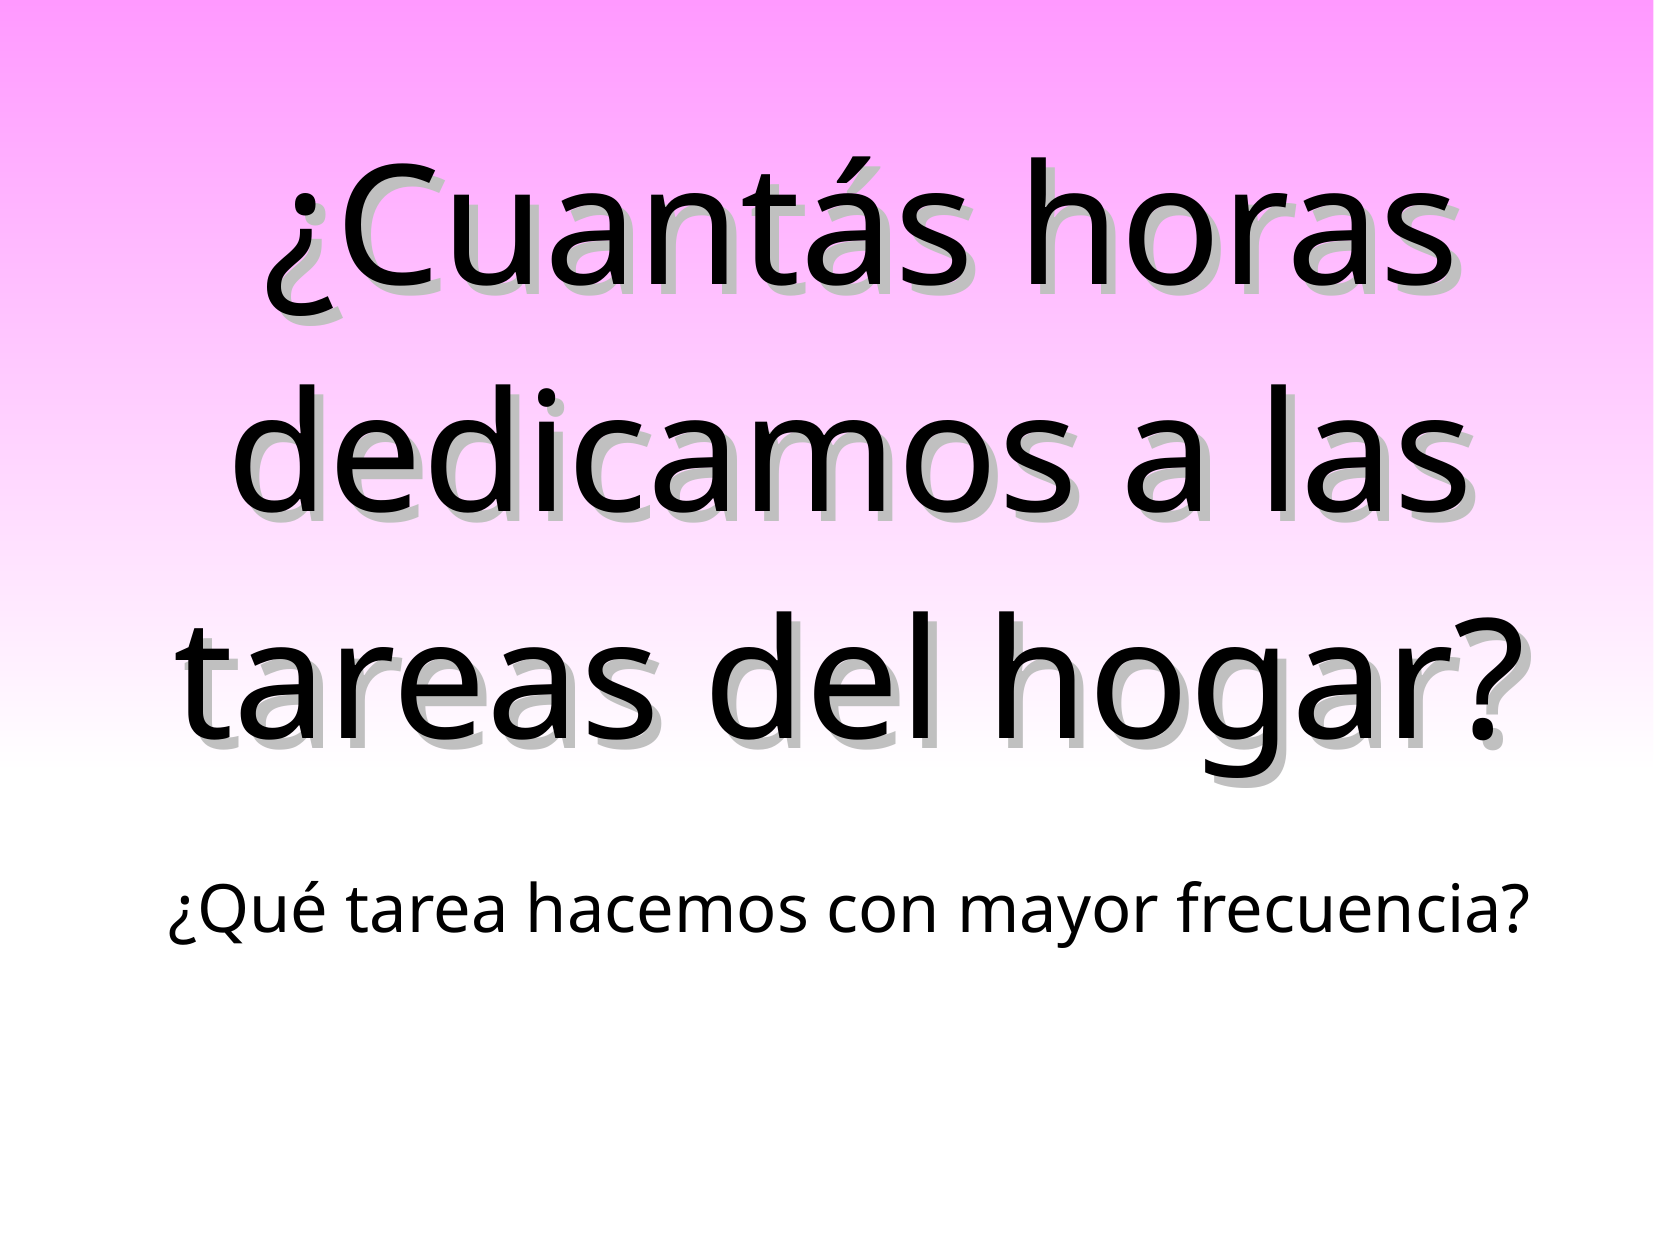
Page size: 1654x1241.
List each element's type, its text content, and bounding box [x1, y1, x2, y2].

text_box [0, 0, 1654, 768]
subtitle ¿Cuantás horas dedicamos a las tareas del hogar? [88, 37, 1577, 857]
title ¿Qué tarea hacemos con mayor frecuencia? [106, 802, 1595, 1011]
